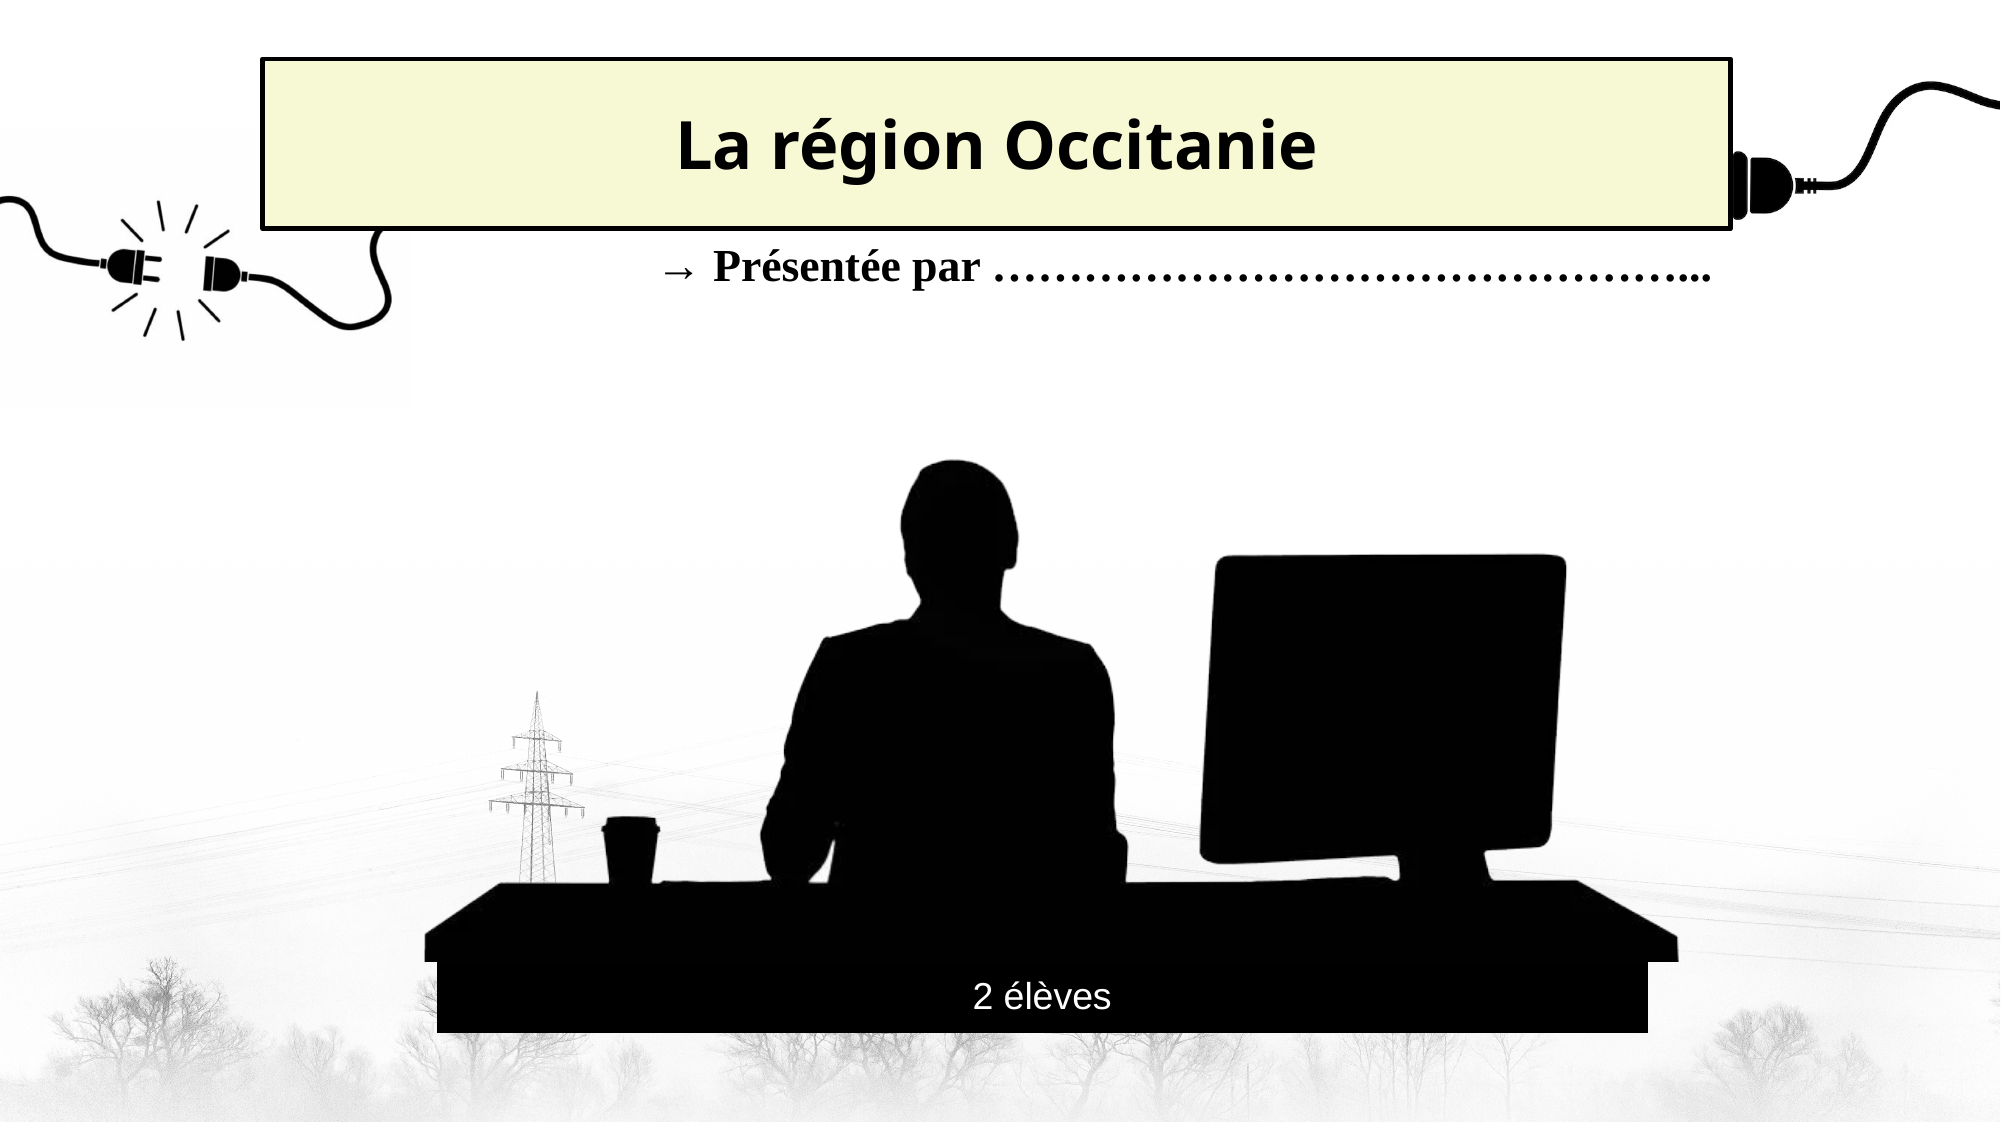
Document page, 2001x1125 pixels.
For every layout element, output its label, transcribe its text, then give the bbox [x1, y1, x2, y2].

text_box 2 élèves [437, 962, 1648, 1033]
text_box → Présentée par ………………………………………... [624, 233, 1728, 300]
picture [1668, 33, 2000, 234]
text_box La région Occitanie [262, 58, 1731, 229]
picture [0, 129, 2000, 1122]
